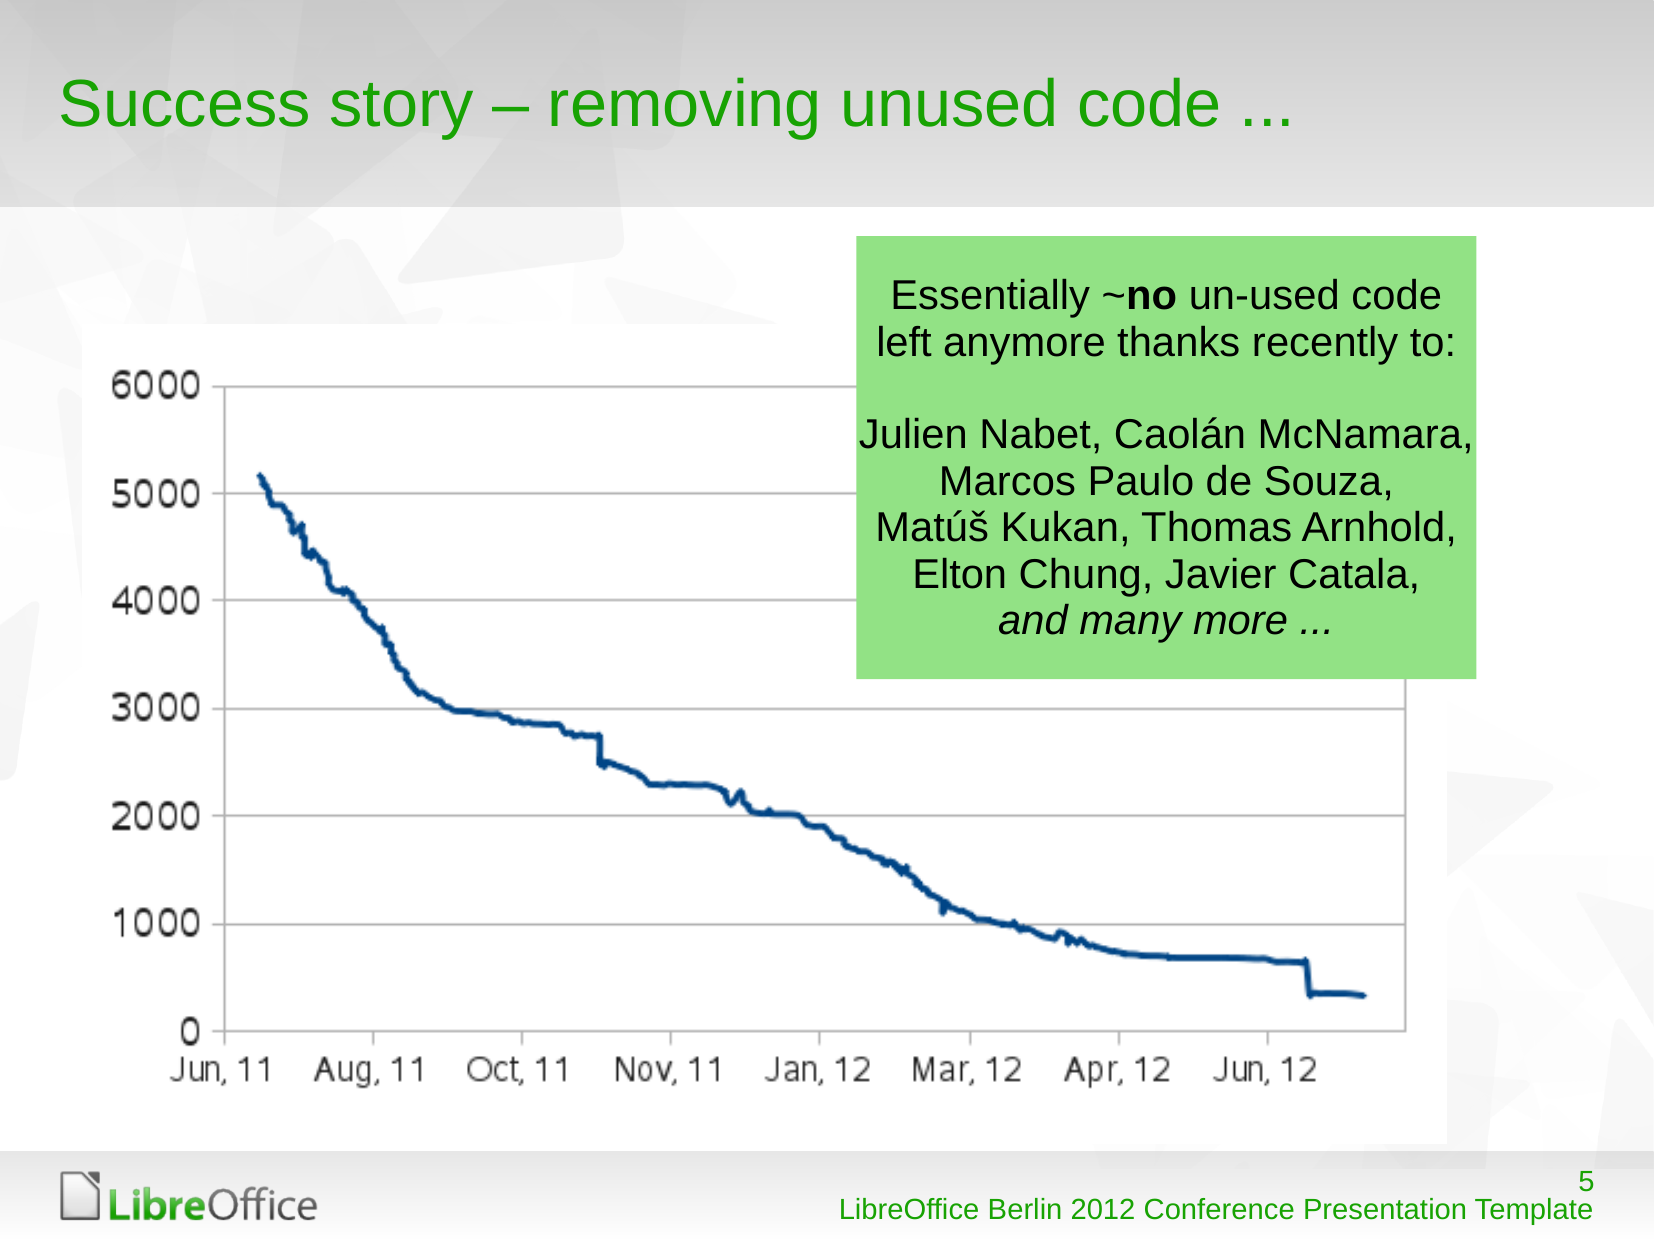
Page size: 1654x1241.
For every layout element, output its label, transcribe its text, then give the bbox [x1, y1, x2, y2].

text_box Essentially ~no un-used code left anymore thanks recently to: Julien Nabet, Caolán McNamara, Marcos Paulo de Souza, Matúš Kukan, Thomas Arnhold, Elton Chung, Javier Catala, and many more ... [856, 236, 1477, 680]
picture [41, 1152, 337, 1240]
picture [0, 0, 1654, 1169]
title Success story – removing unused code ... [59, 29, 1595, 178]
